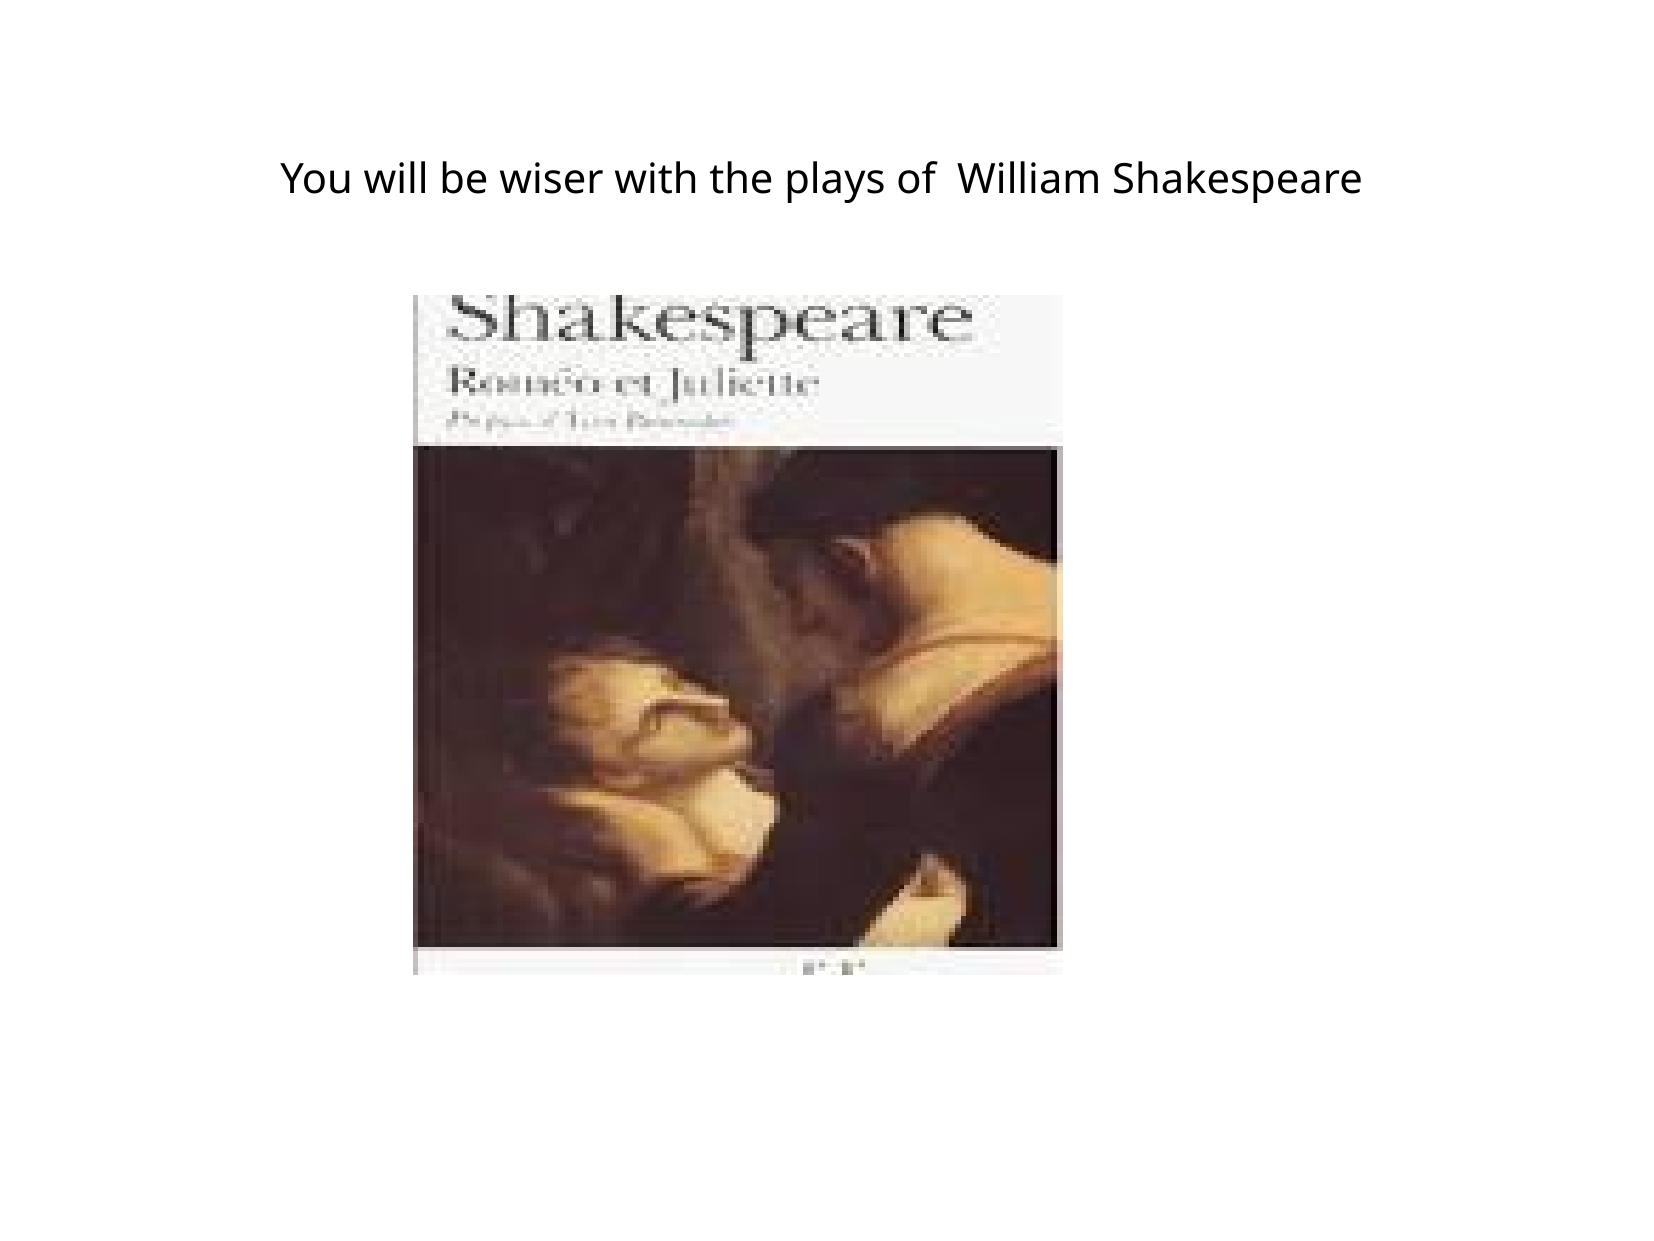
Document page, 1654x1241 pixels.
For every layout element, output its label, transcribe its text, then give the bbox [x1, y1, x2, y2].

picture [413, 295, 1063, 975]
text_box You will be wiser with the plays of William Shakespeare [265, 141, 1588, 216]
